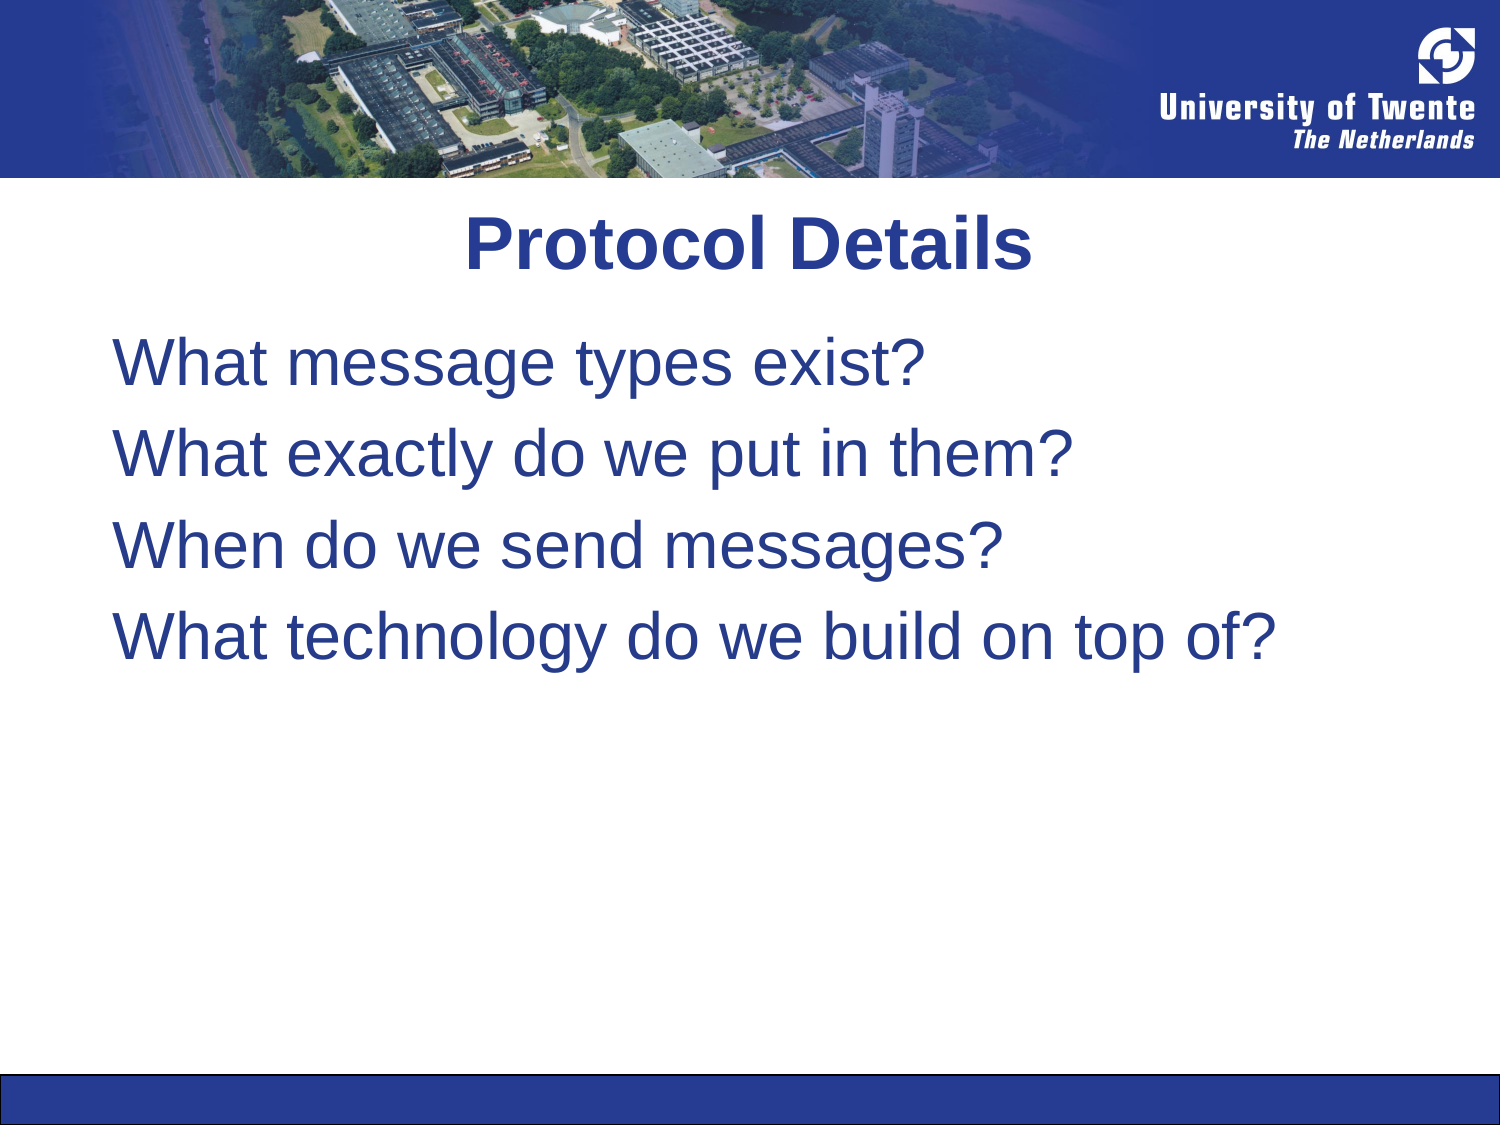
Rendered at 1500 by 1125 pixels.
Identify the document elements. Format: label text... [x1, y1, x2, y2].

list What message types exist? What exactly do we put in them? When do we send messages? What technology do we build on top of? [112, 324, 1388, 1001]
title Protocol Details [112, 187, 1388, 301]
picture [0, 0, 1500, 178]
